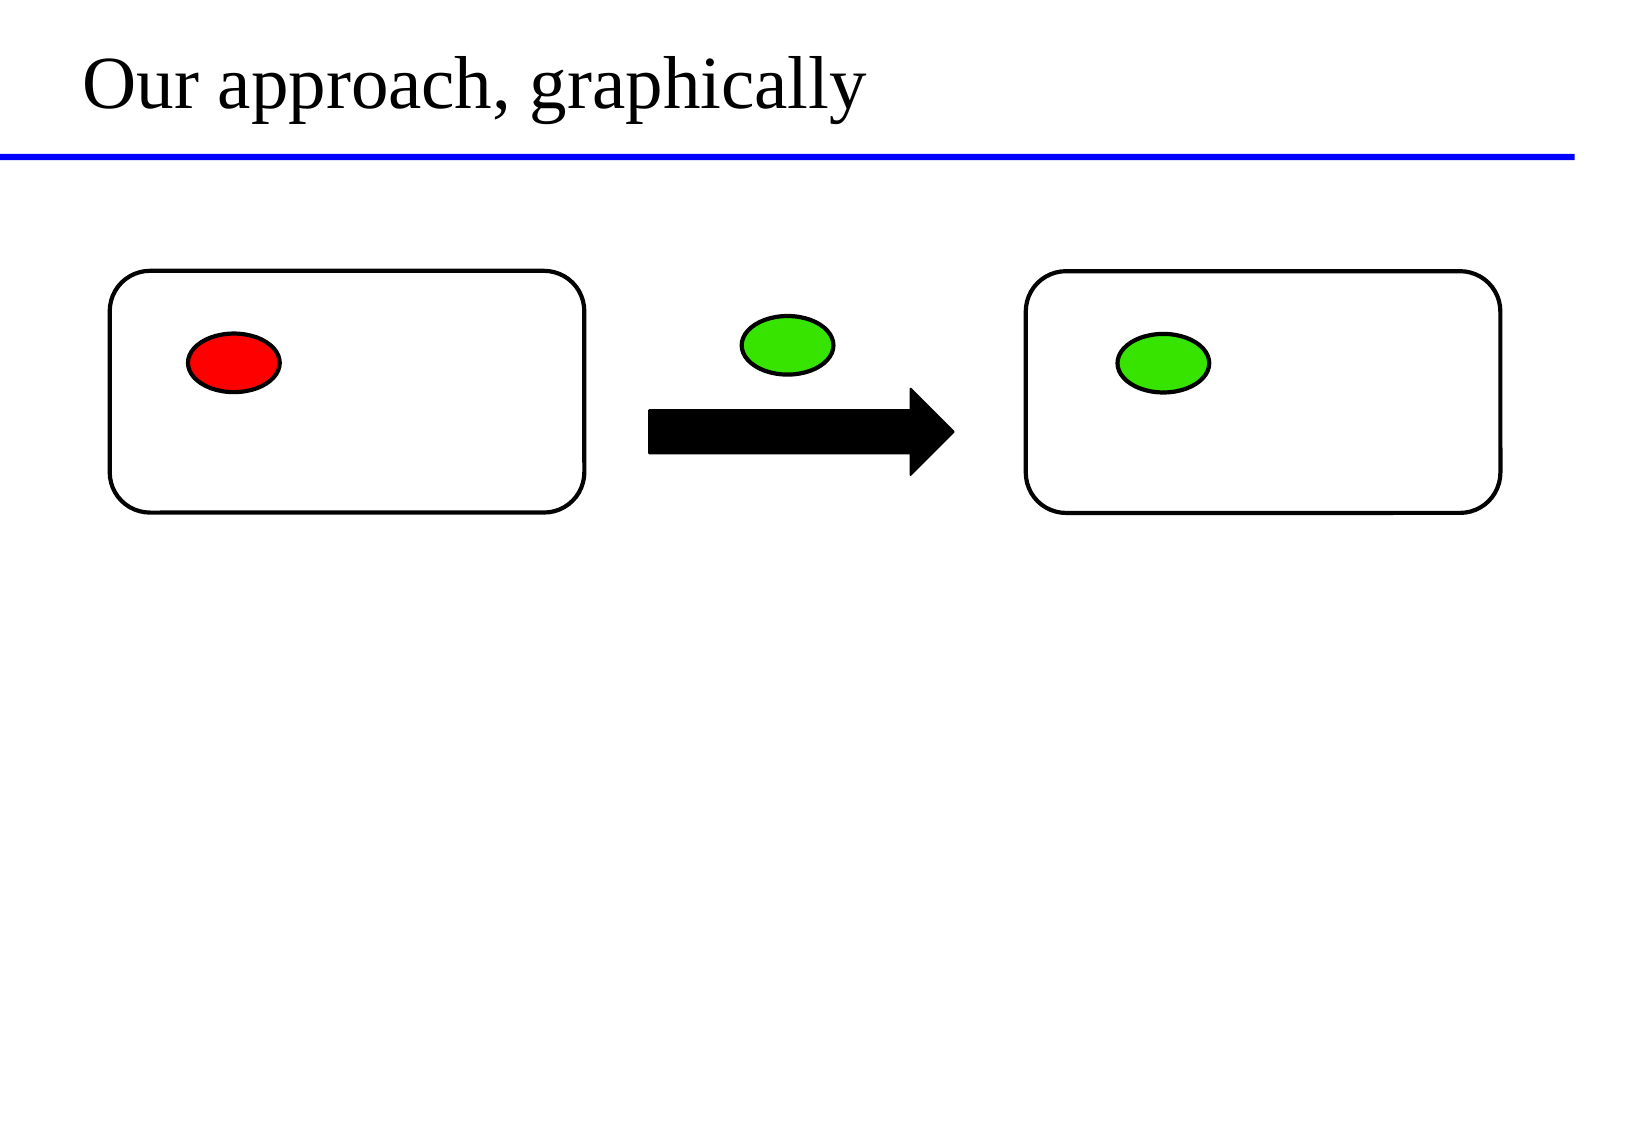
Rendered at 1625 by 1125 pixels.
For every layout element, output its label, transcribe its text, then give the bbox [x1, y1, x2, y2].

text_box [1117, 333, 1210, 393]
text_box [741, 316, 834, 375]
text_box [649, 388, 954, 475]
list [67, 198, 1546, 1061]
title Our approach, graphically [67, 27, 1544, 131]
text_box [187, 333, 280, 393]
